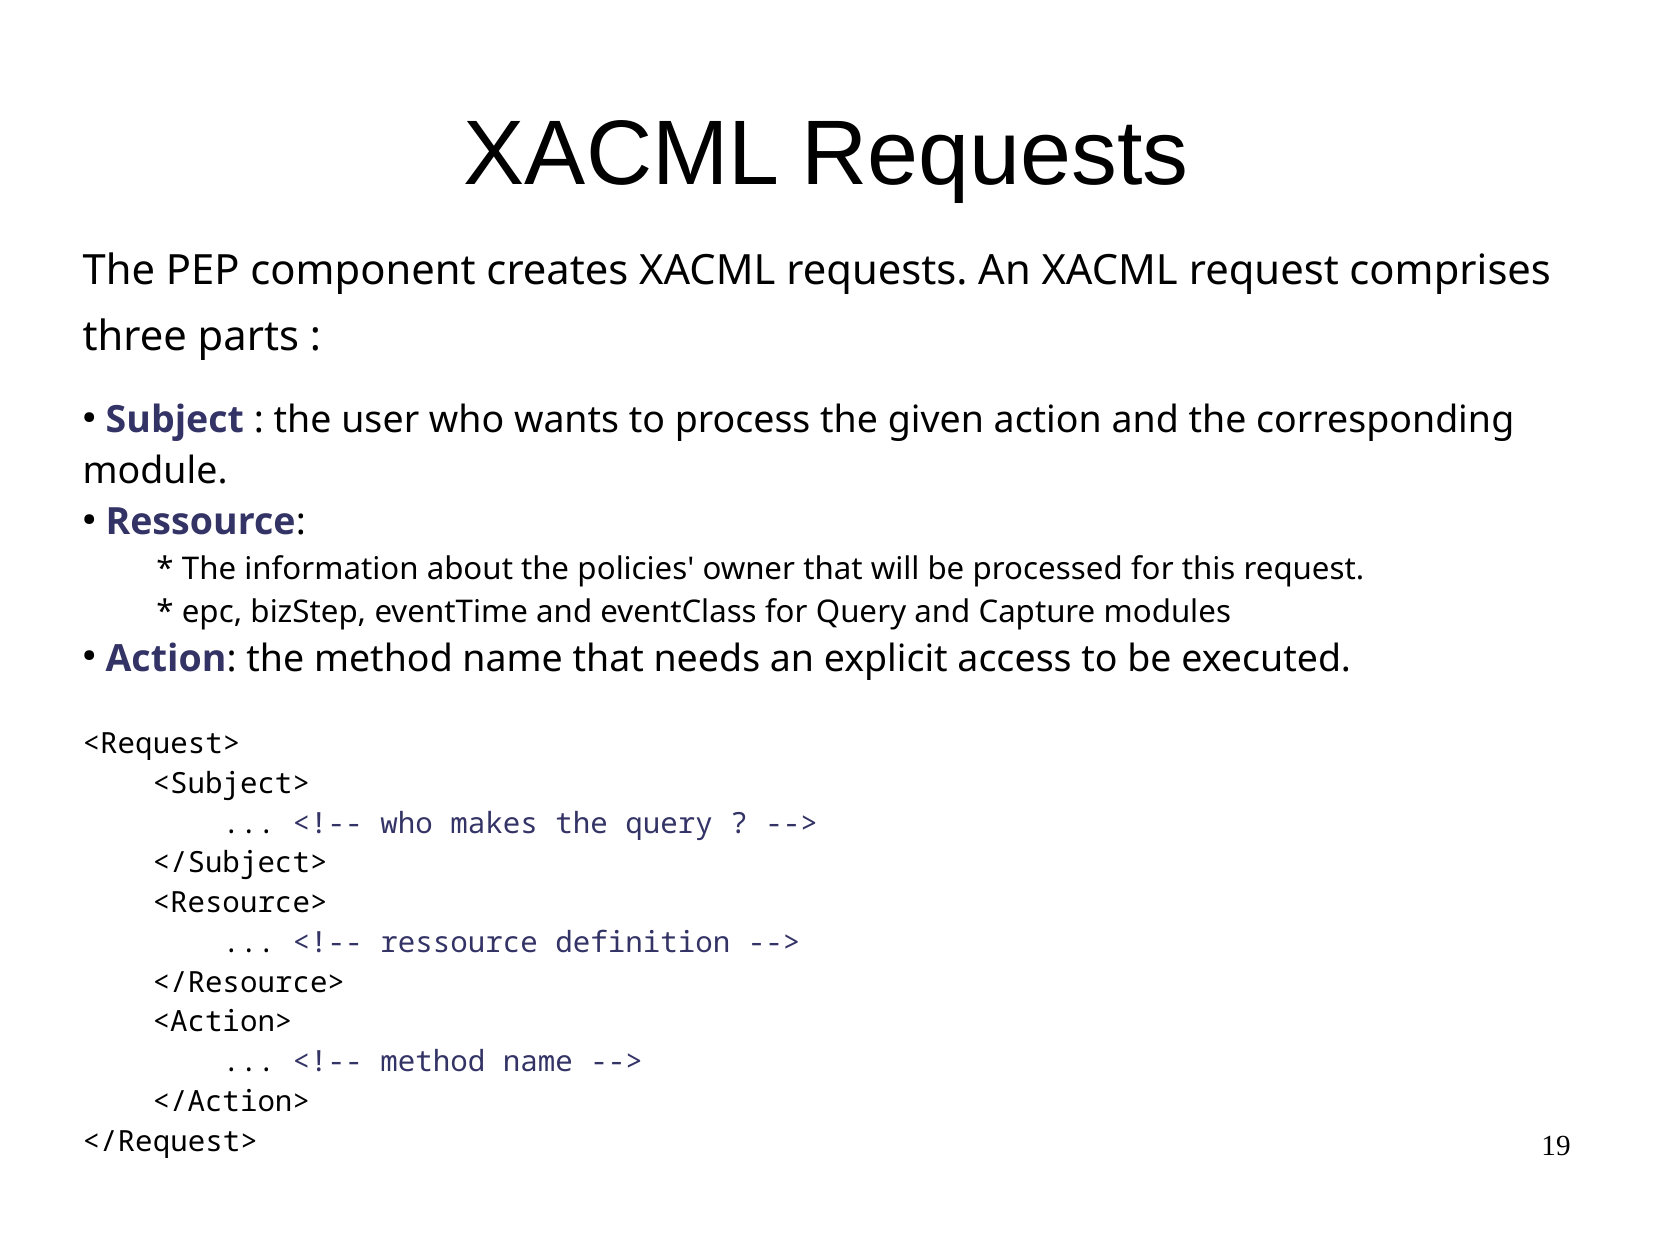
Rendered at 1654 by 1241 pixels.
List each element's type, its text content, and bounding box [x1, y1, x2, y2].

title XACML Requests [82, 56, 1571, 250]
subtitle The PEP component creates XACML requests. An XACML request comprises three parts : Subject : the user who wants to process the given action and the corresponding module. Ressource: * The information about the policies' owner that will be processed for this request. * epc, bizStep, eventTime and eventClass for Query and Capture modules Action: the method name that needs an explicit access to be executed. <Request> <Subject> ... <!-- who makes the query ? --> </Subject> <Resource> ... <!-- ressource definition --> </Resource> <Action> ... <!-- method name --> </Action> </Request> [82, 283, 1571, 1116]
